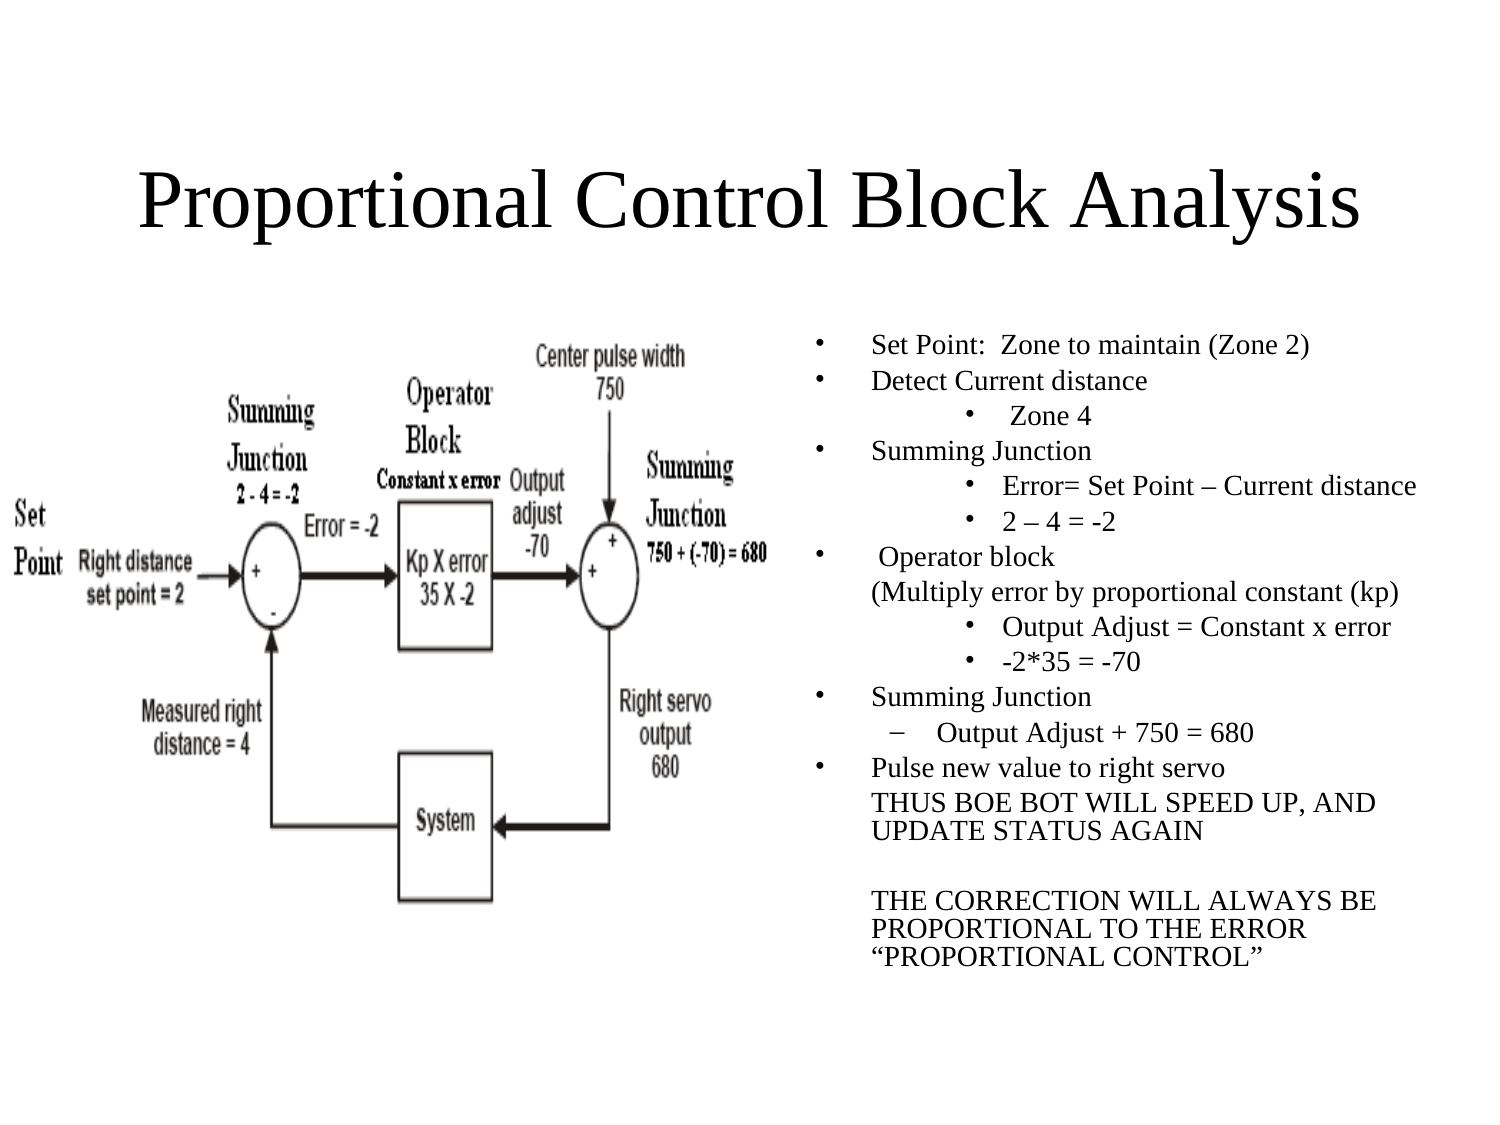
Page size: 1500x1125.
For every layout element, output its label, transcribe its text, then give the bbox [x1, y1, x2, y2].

list Set Point: Zone to maintain (Zone 2) Detect Current distance Zone 4 Summing Junction Error= Set Point – Current distance 2 – 4 = -2 Operator block (Multiply error by proportional constant (kp) Output Adjust = Constant x error -2*35 = -70 Summing Junction Output Adjust + 750 = 680 Pulse new value to right servo THUS BOE BOT WILL SPEED UP, AND UPDATE STATUS AGAIN THE CORRECTION WILL ALWAYS BE PROPORTIONAL TO THE ERROR “PROPORTIONAL CONTROL” [800, 324, 1463, 1088]
title Proportional Control Block Analysis [112, 99, 1388, 288]
picture [0, 299, 775, 938]
